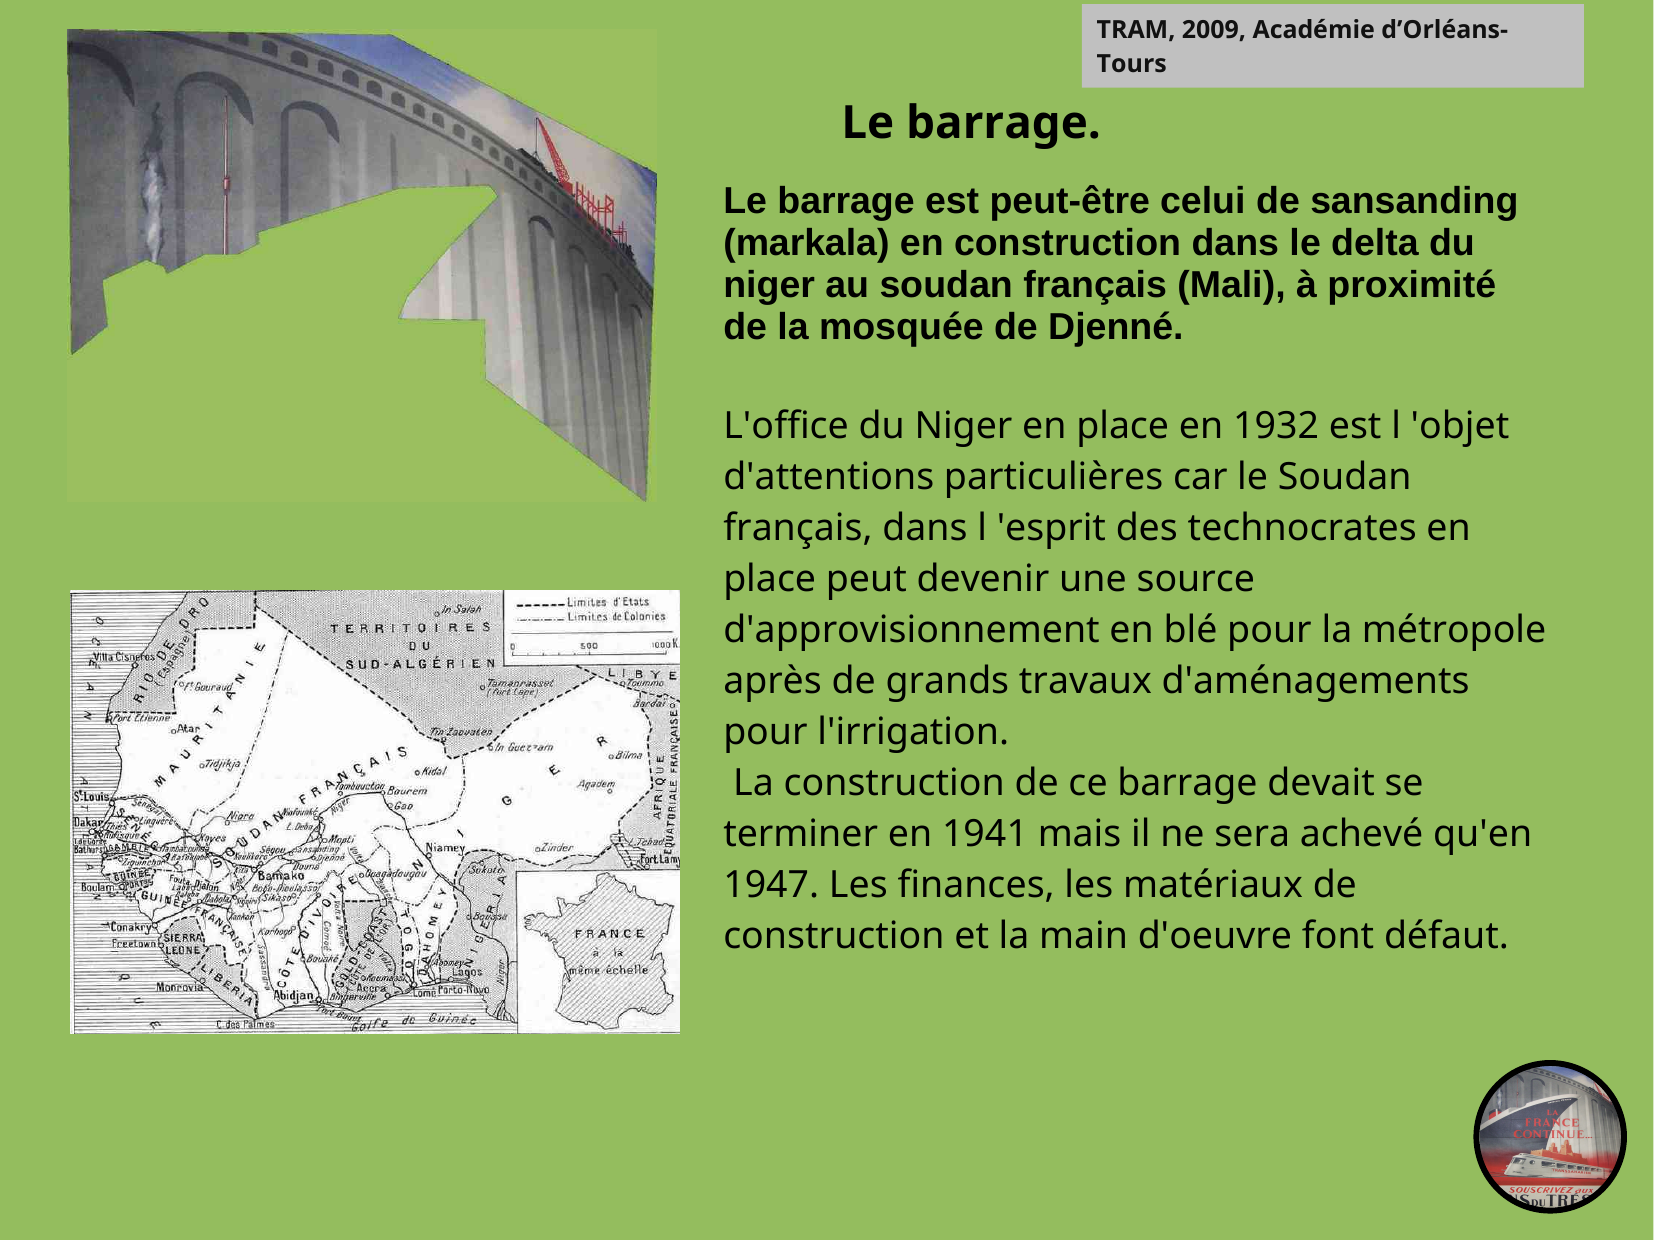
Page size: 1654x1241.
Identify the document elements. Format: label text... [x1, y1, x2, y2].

text_box [1476, 1062, 1625, 1211]
picture [67, 29, 657, 502]
text_box Le barrage. [826, 82, 1447, 152]
picture [70, 590, 680, 1034]
text_box Le barrage est peut-être celui de sansanding (markala) en construction dans le delta du niger au soudan français (Mali), à proximité de la mosquée de Djenné. L'office du Niger en place en 1932 est l 'objet d'attentions particulières car le Soudan français, dans l 'esprit des technocrates en place peut devenir une source d'approvisionnement en blé pour la métropole après de grands travaux d'aménagements pour l'irrigation. La construction de ce barrage devait se terminer en 1941 mais il ne sera achevé qu'en 1947. Les finances, les matériaux de construction et la main d'oeuvre font défaut. [708, 172, 1565, 916]
text_box TRAM, 2009, Académie d’Orléans-Tours [1081, 4, 1584, 88]
